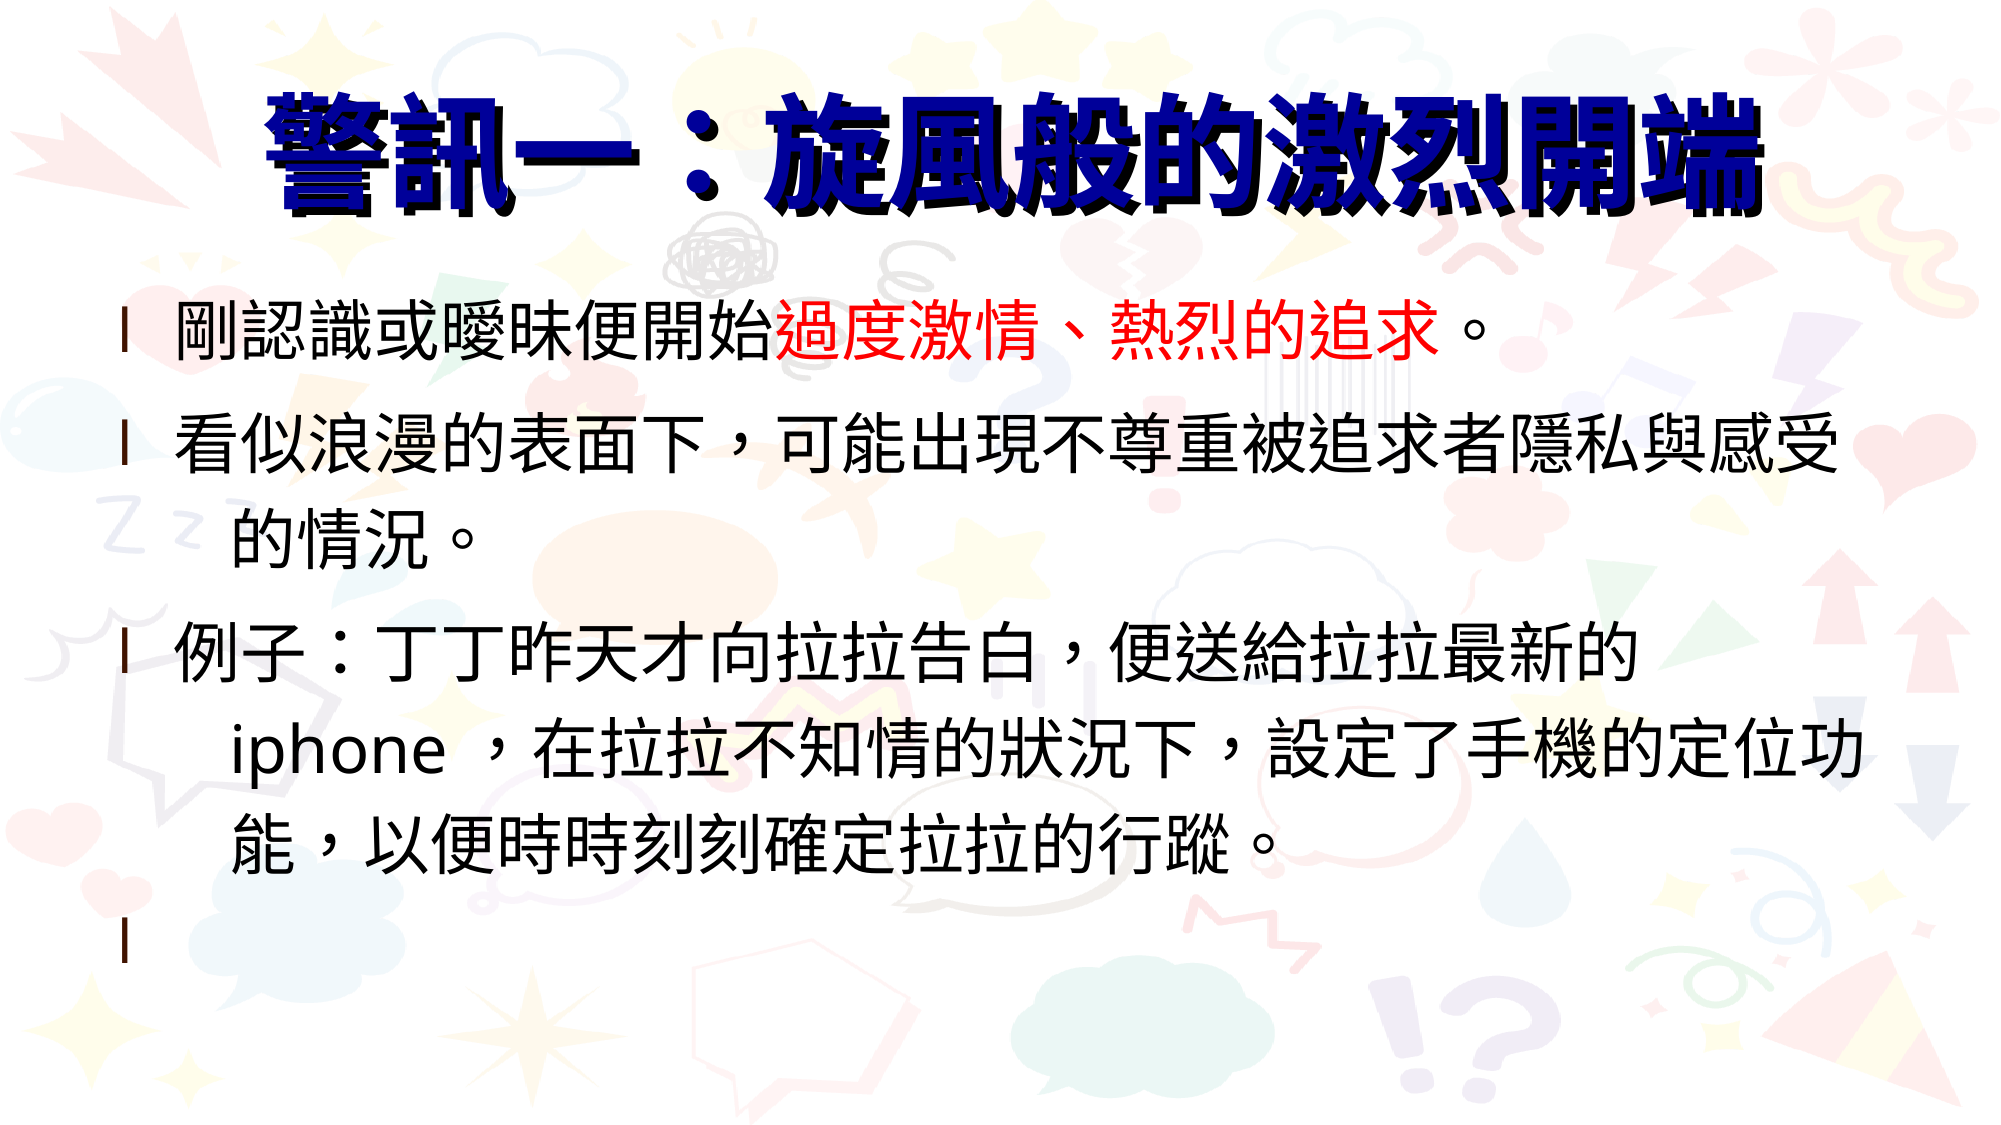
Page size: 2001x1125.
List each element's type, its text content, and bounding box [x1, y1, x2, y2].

list 剛認識或曖昧便開始過度激情、熱烈的追求。 看似浪漫的表面下，可能出現不尊重被追求者隱私與感受的情況。 例子：丁丁昨天才向拉拉告白，便送給拉拉最新的iphone，在拉拉不知情的狀況下，設定了手機的定位功能，以便時時刻刻確定拉拉的行蹤。 [102, 265, 1898, 1041]
text_box 警訊一：旋風般的激烈開端 [247, 66, 1777, 231]
